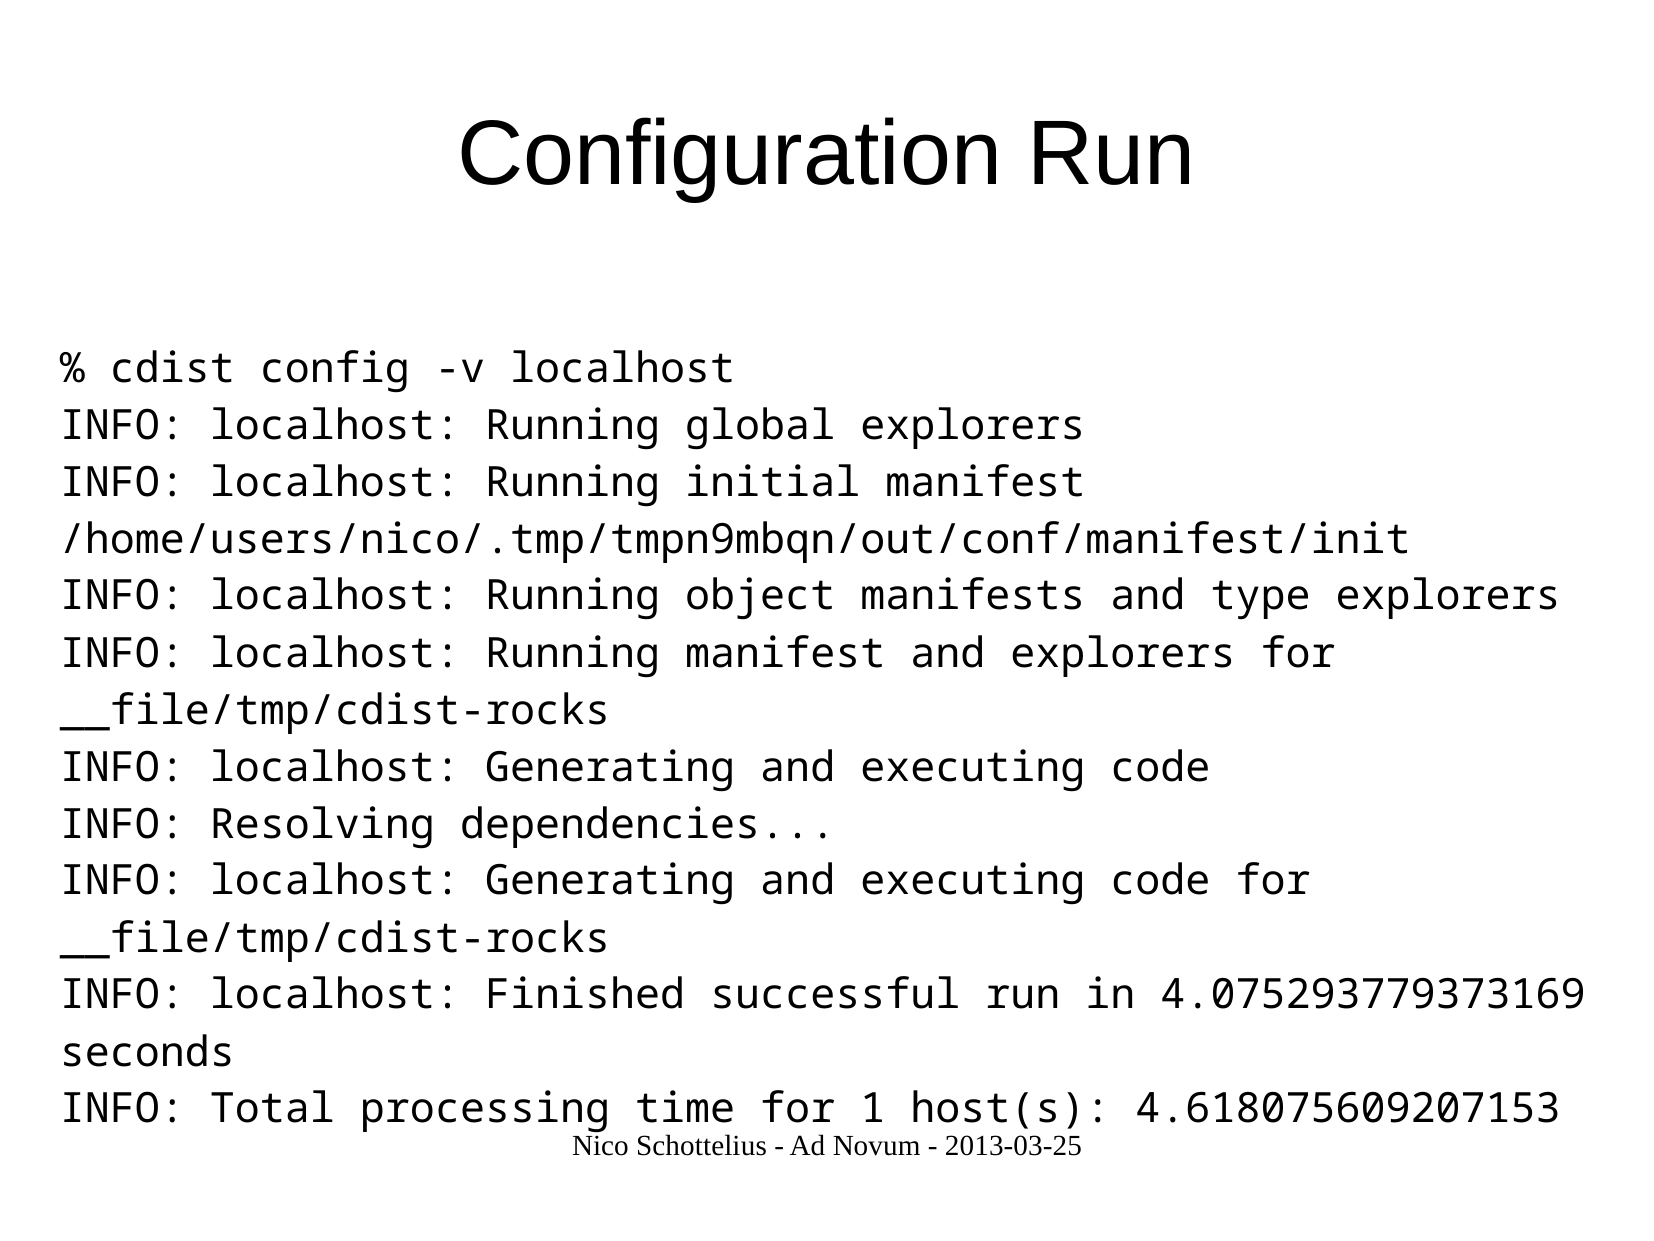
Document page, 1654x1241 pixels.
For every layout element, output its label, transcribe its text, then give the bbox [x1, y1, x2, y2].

text_box % cdist config -v localhost INFO: localhost: Running global explorers INFO: localhost: Running initial manifest /home/users/nico/.tmp/tmpn9mbqn/out/conf/manifest/init INFO: localhost: Running object manifests and type explorers INFO: localhost: Running manifest and explorers for __file/tmp/cdist-rocks INFO: localhost: Generating and executing code INFO: Resolving dependencies... INFO: localhost: Generating and executing code for __file/tmp/cdist-rocks INFO: localhost: Finished successful run in 4.075293779373169 seconds INFO: Total processing time for 1 host(s): 4.618075609207153 [45, 330, 1621, 1024]
title Configuration Run [82, 49, 1571, 257]
